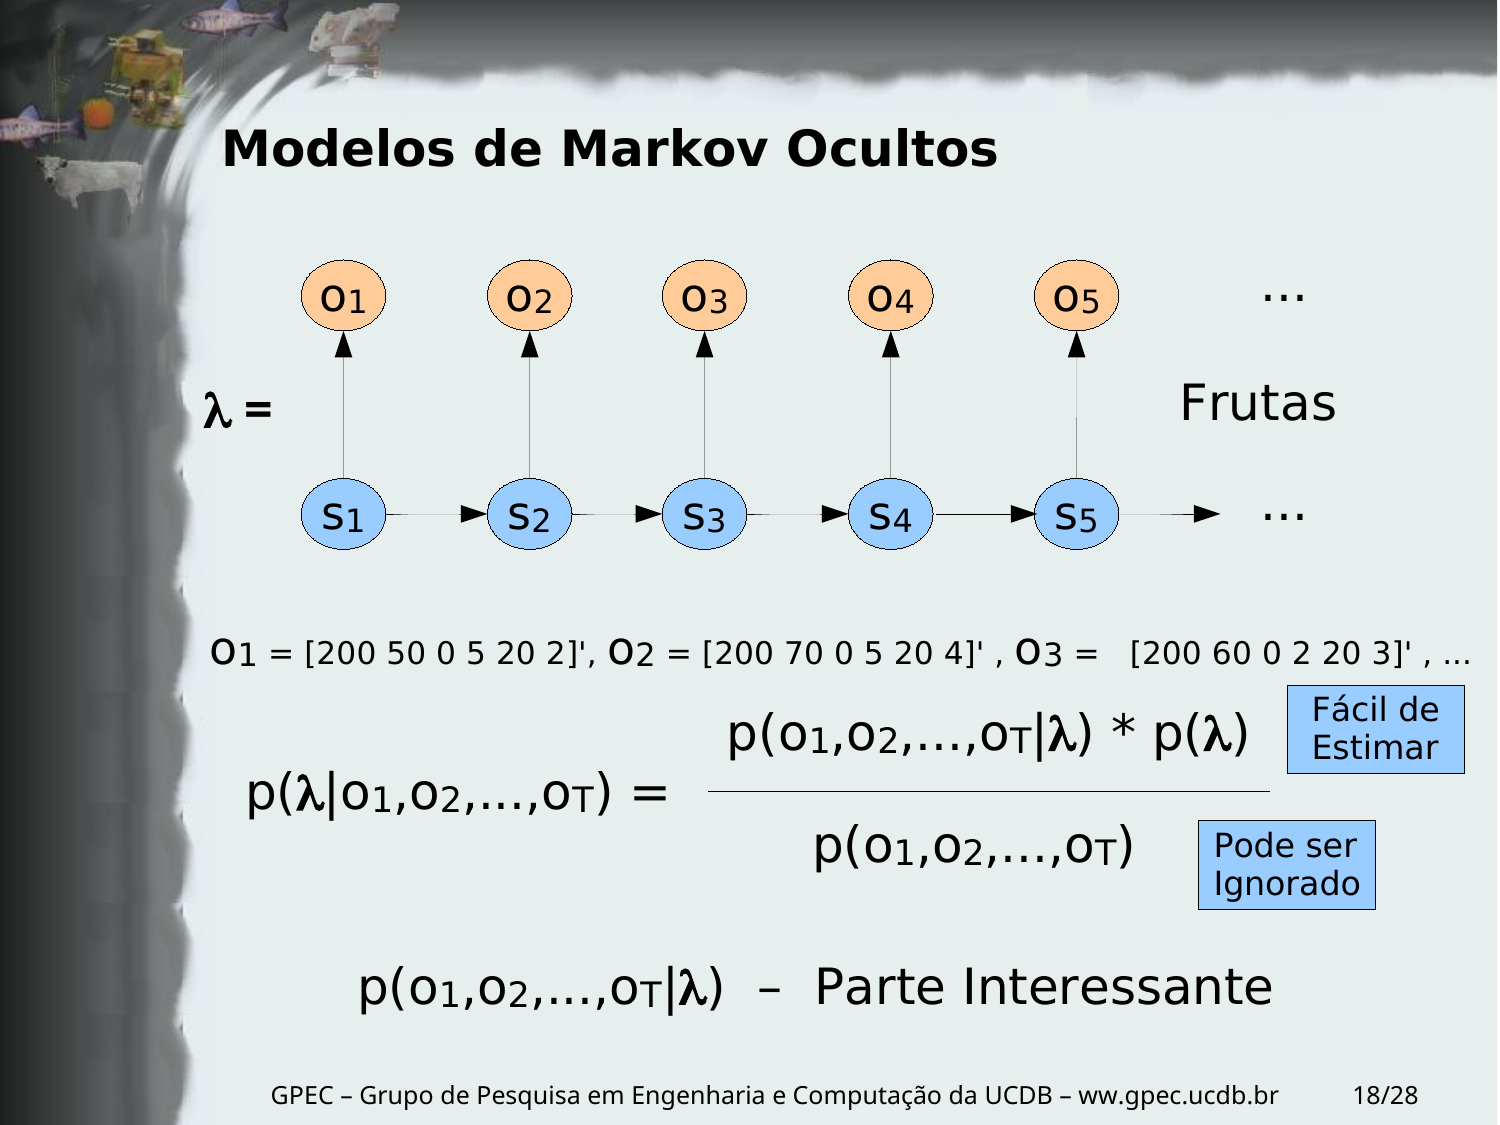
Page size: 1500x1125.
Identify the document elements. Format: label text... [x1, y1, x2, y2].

text_box ... [1246, 248, 1323, 322]
text_box o1 = [200 50 0 5 20 2]', o2 = [200 70 0 5 20 4]' , o3 = [200 60 0 2 20 3]' , ... [194, 614, 1500, 693]
text_box s4 [848, 478, 934, 550]
text_box p(o1,o2,...,oT|) * p() [712, 696, 1305, 785]
text_box o4 [848, 259, 934, 331]
text_box Fácil de Estimar [1287, 685, 1465, 774]
text_box ... [1246, 466, 1323, 540]
text_box s1 [301, 478, 386, 550]
title Modelos de Markov Ocultos [206, 84, 1477, 215]
text_box p(|o1,o2,...,oT) = [230, 755, 694, 845]
text_box s2 [487, 478, 573, 550]
text_box  = [188, 366, 290, 447]
text_box p(o1,o2,...,oT) [797, 809, 1145, 894]
text_box Pode ser Ignorado [1198, 820, 1376, 910]
text_box s3 [662, 478, 747, 550]
text_box o2 [487, 259, 573, 331]
text_box o1 [301, 259, 386, 331]
text_box o3 [662, 259, 747, 331]
text_box p(o1,o2,...,oT|) – Parte Interessante [342, 950, 1347, 1039]
picture [0, 0, 1498, 1125]
text_box Frutas [1164, 366, 1349, 440]
text_box s5 [1034, 478, 1119, 550]
text_box o5 [1034, 259, 1119, 331]
